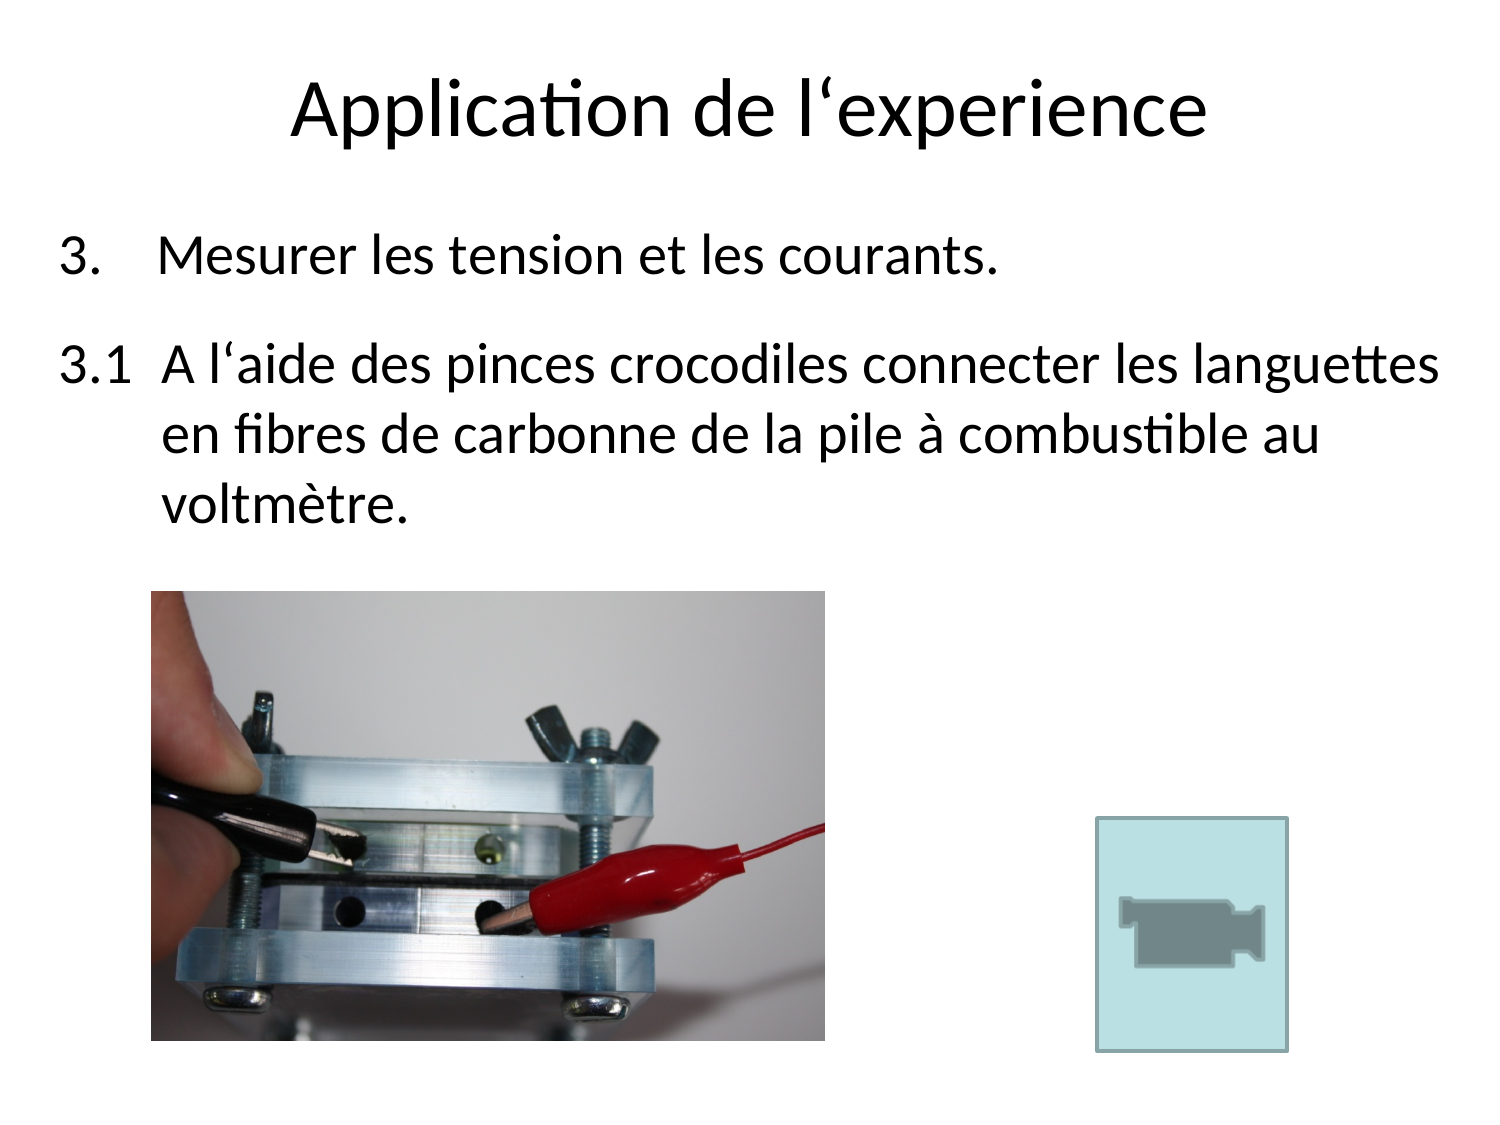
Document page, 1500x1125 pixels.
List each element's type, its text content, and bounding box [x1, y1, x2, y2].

picture [151, 591, 825, 1041]
text_box 3. Mesurer les tension et les courants. 3.1 A l‘aide des pinces crocodiles connecter les languettes en fibres de carbonne de la pile à combustible au voltmètre. [44, 208, 1492, 894]
title Application de l‘experience [75, 45, 1426, 161]
picture [1094, 815, 1290, 1054]
